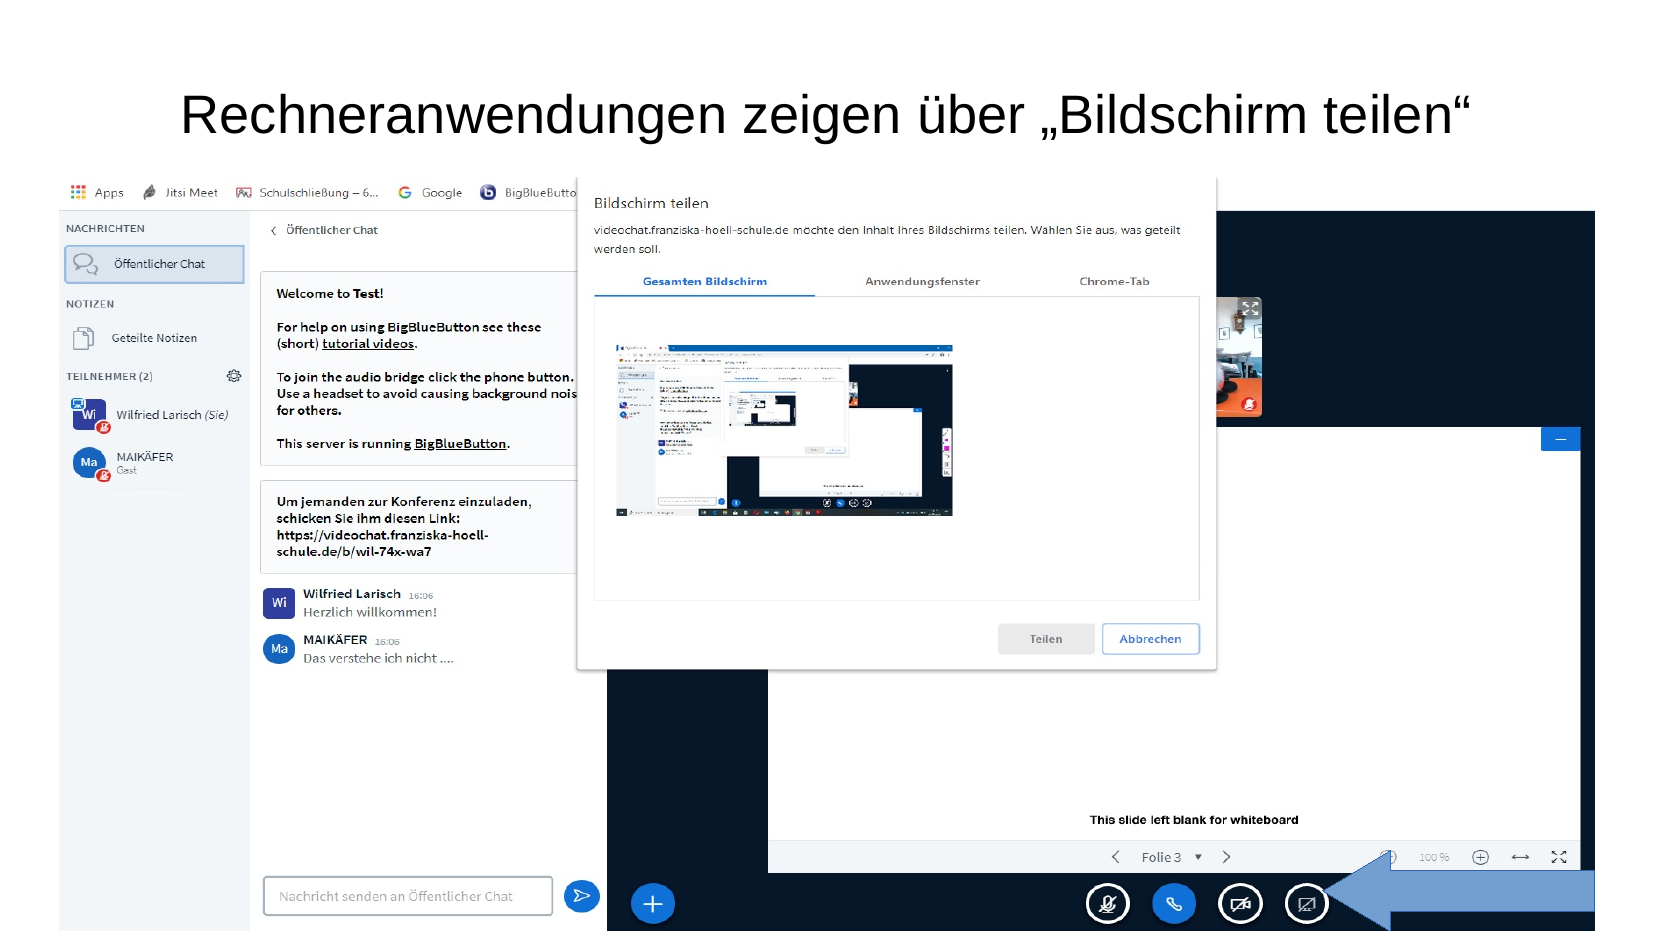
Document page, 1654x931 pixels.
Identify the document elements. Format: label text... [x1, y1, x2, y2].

picture [59, 177, 1595, 931]
text_box [1322, 850, 1595, 931]
picture [1391, 912, 1595, 931]
title Rechneranwendungen zeigen über „Bildschirm teilen“ [82, 37, 1571, 177]
